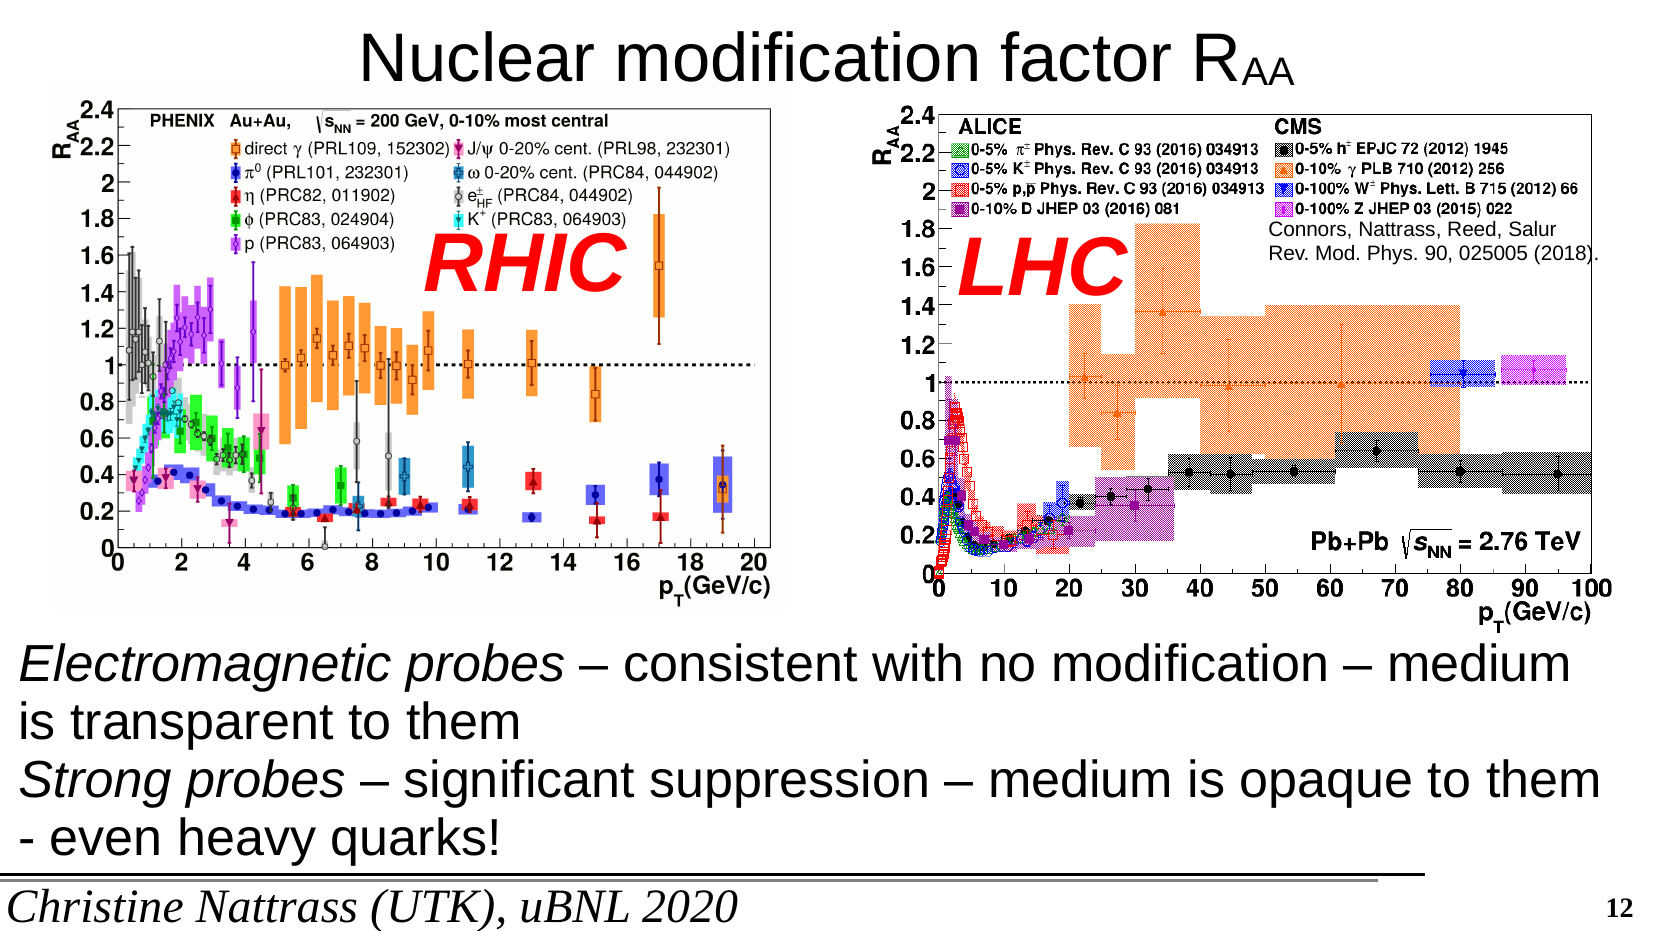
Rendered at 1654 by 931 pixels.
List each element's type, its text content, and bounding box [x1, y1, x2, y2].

text_box LHC [942, 214, 1243, 323]
text_box RHIC [408, 210, 709, 319]
picture [872, 103, 1612, 627]
text_box Electromagnetic probes – consistent with no modification – medium is transparent to them Strong probes – significant suppression – medium is opaque to them - even heavy quarks! [3, 627, 1639, 877]
text_box Connors, Nattrass, Reed, Salur Rev. Mod. Phys. 90, 025005 (2018). [1253, 166, 1622, 374]
title Nuclear modification factor RAA [82, 7, 1571, 108]
picture [52, 82, 785, 612]
